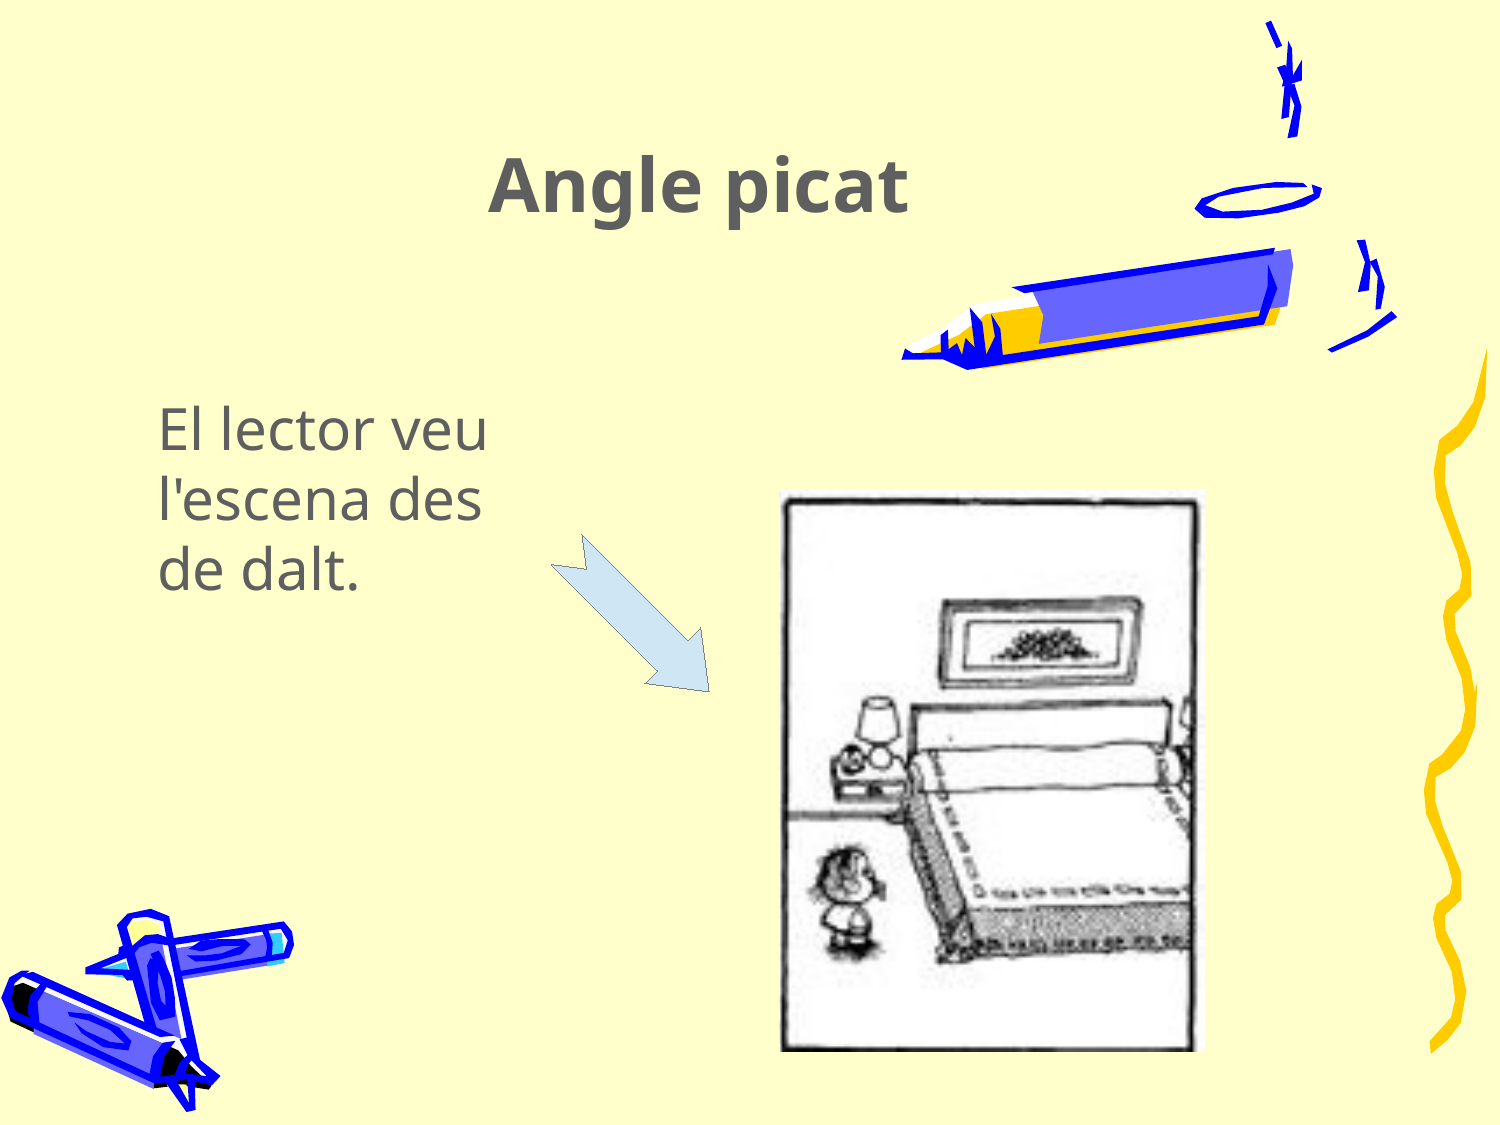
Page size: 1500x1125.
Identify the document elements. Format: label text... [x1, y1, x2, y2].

picture [779, 489, 1205, 1052]
text_box Angle picat [473, 130, 926, 236]
text_box El lector veu l'escena des de dalt. [142, 385, 514, 658]
text_box [551, 534, 710, 692]
